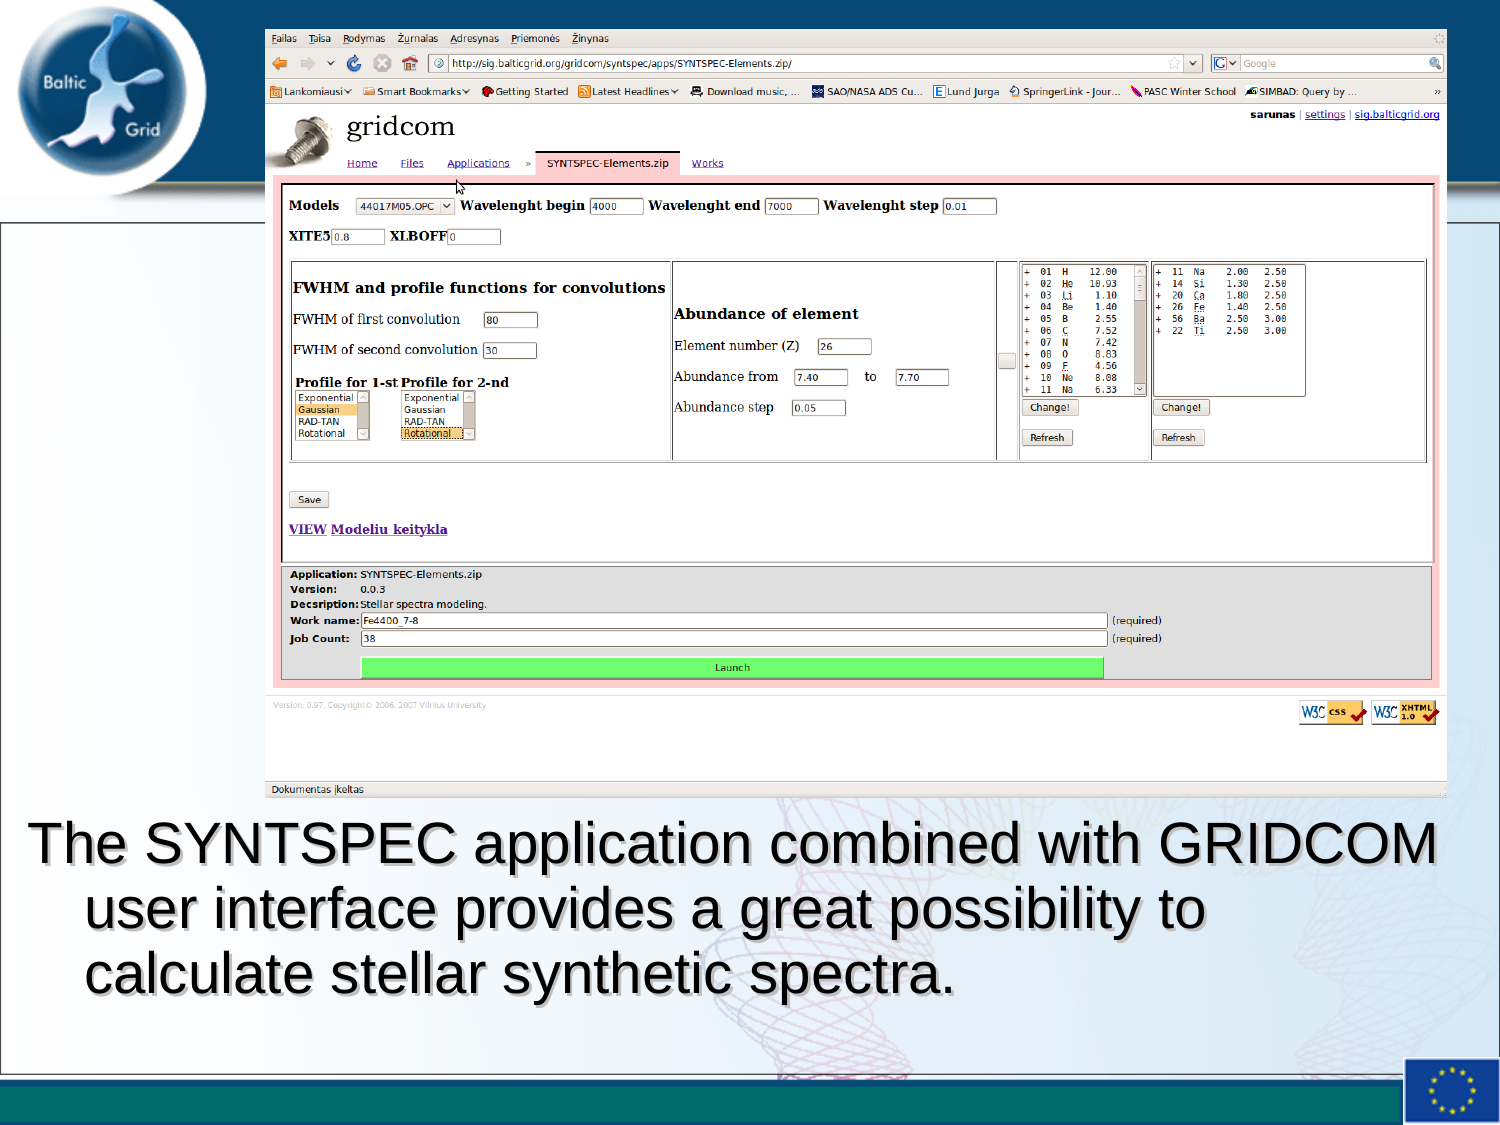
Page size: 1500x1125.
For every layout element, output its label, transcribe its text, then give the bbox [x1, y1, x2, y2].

picture [0, 0, 1500, 1125]
text_box [0, 1086, 1400, 1123]
list The SYNTSPEC application combined with GRIDCOM user interface provides a great possibility to calculate stellar synthetic spectra. [27, 810, 1447, 1063]
